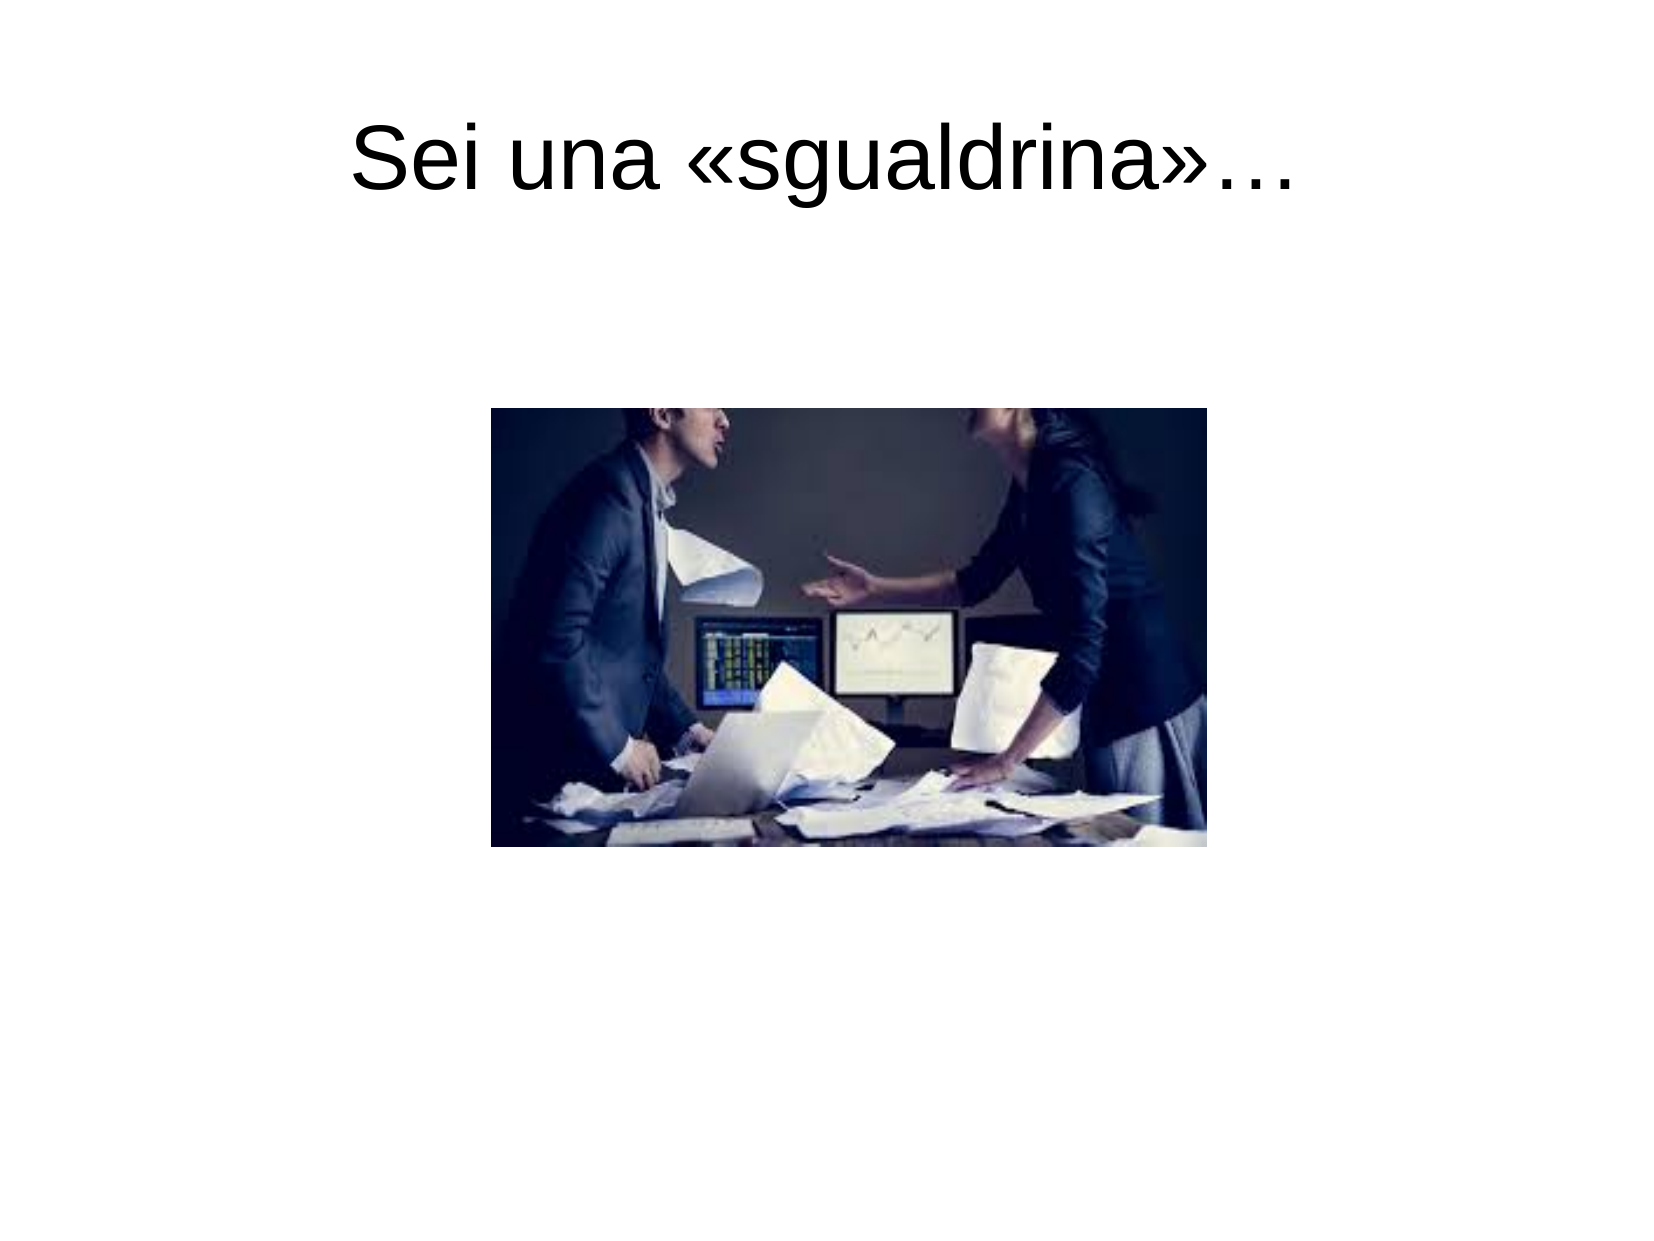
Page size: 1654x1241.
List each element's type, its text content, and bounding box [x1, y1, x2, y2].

picture [491, 408, 1207, 847]
title Sei una «sgualdrina»… [82, 49, 1571, 257]
